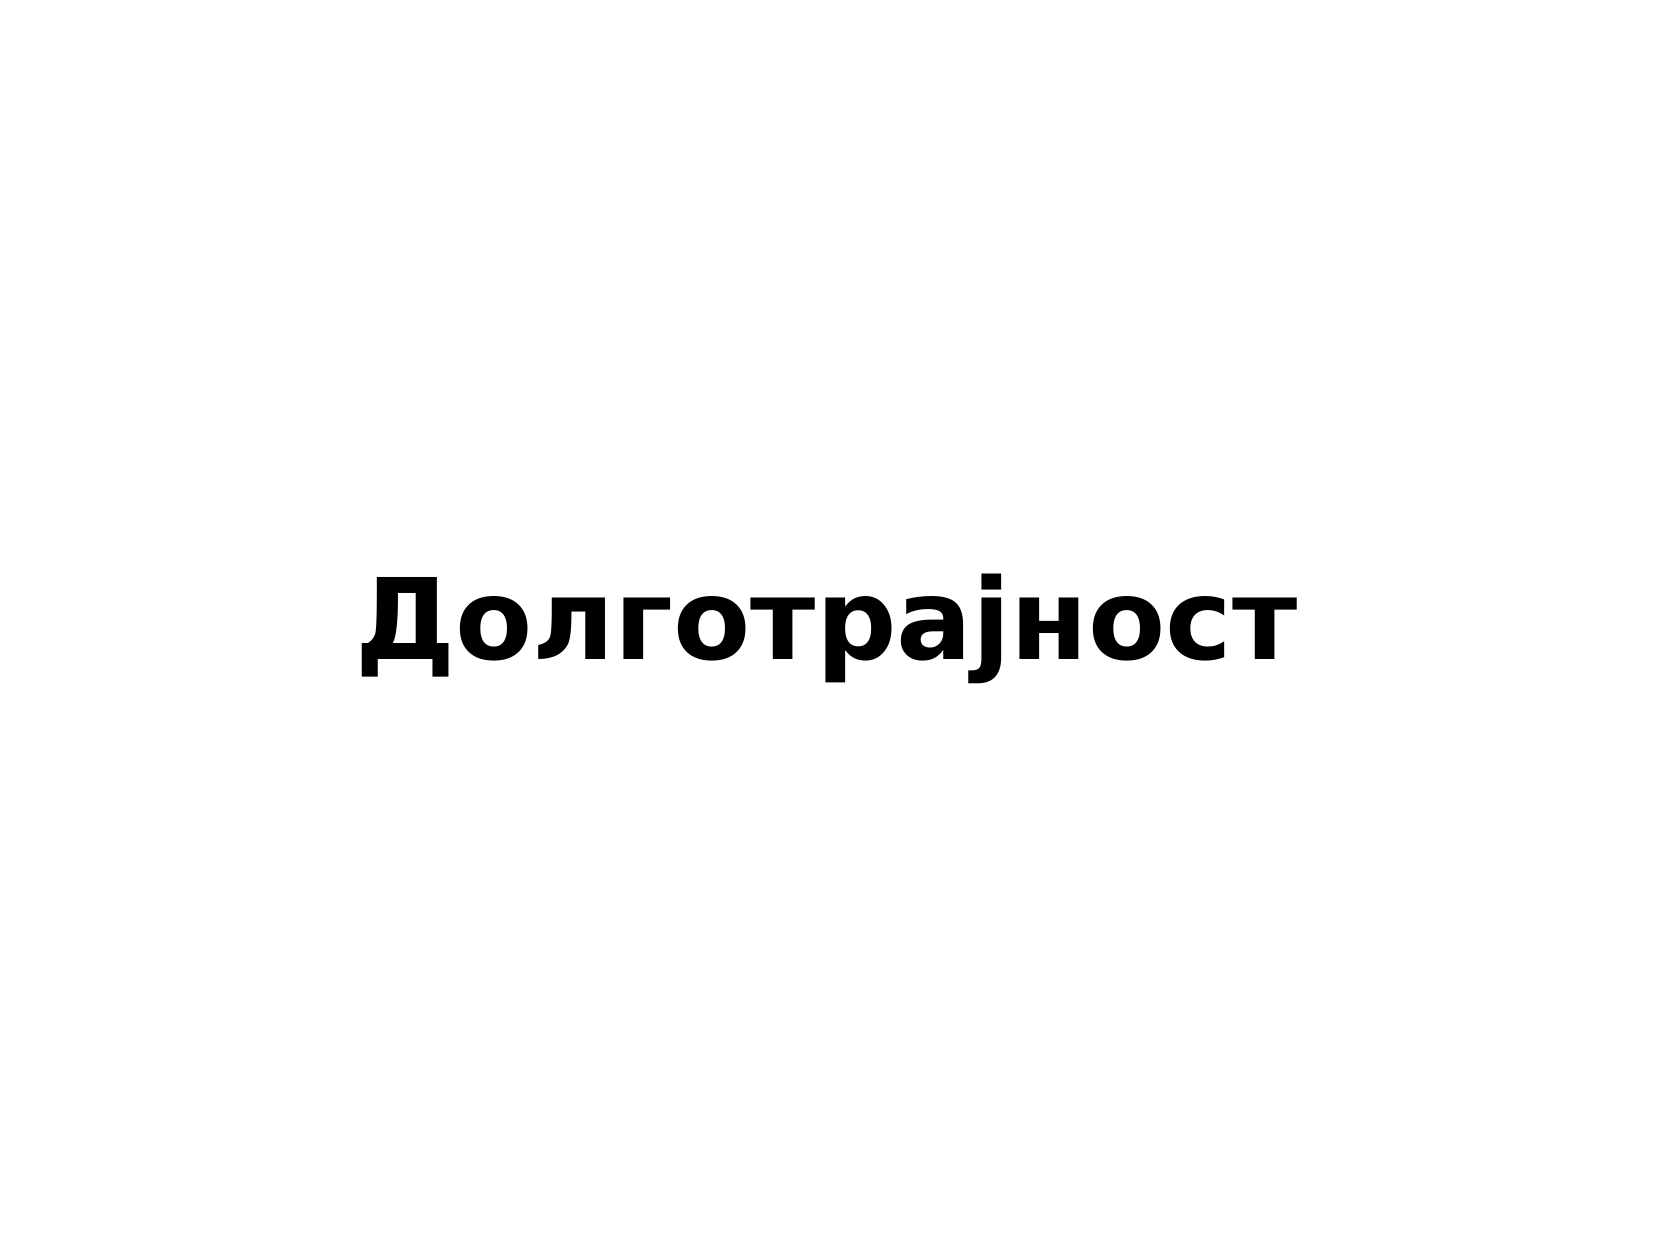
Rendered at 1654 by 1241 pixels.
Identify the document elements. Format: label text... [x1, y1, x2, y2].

subtitle Долготрајност [0, 0, 1654, 1241]
